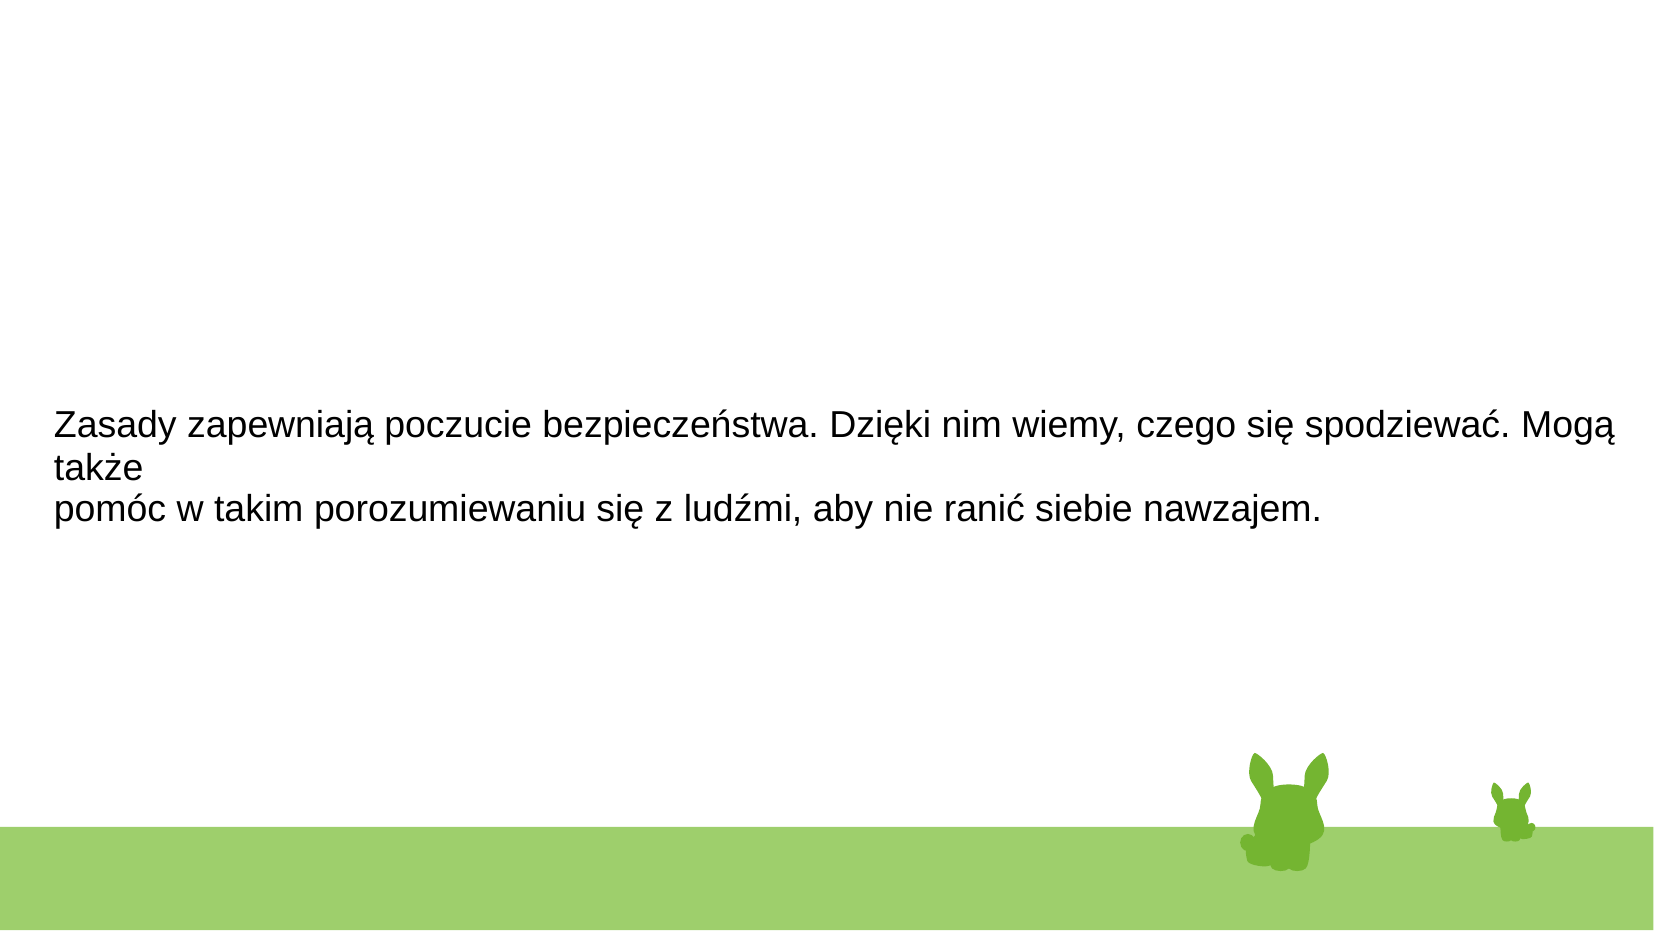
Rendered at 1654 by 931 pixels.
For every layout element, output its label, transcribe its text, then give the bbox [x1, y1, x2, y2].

text_box Zasady zapewniają poczucie bezpieczeństwa. Dzięki nim wiemy, czego się spodziewać. Mogą także pomóc w takim porozumiewaniu się z ludźmi, aby nie ranić siebie nawzajem. [39, 396, 1630, 538]
